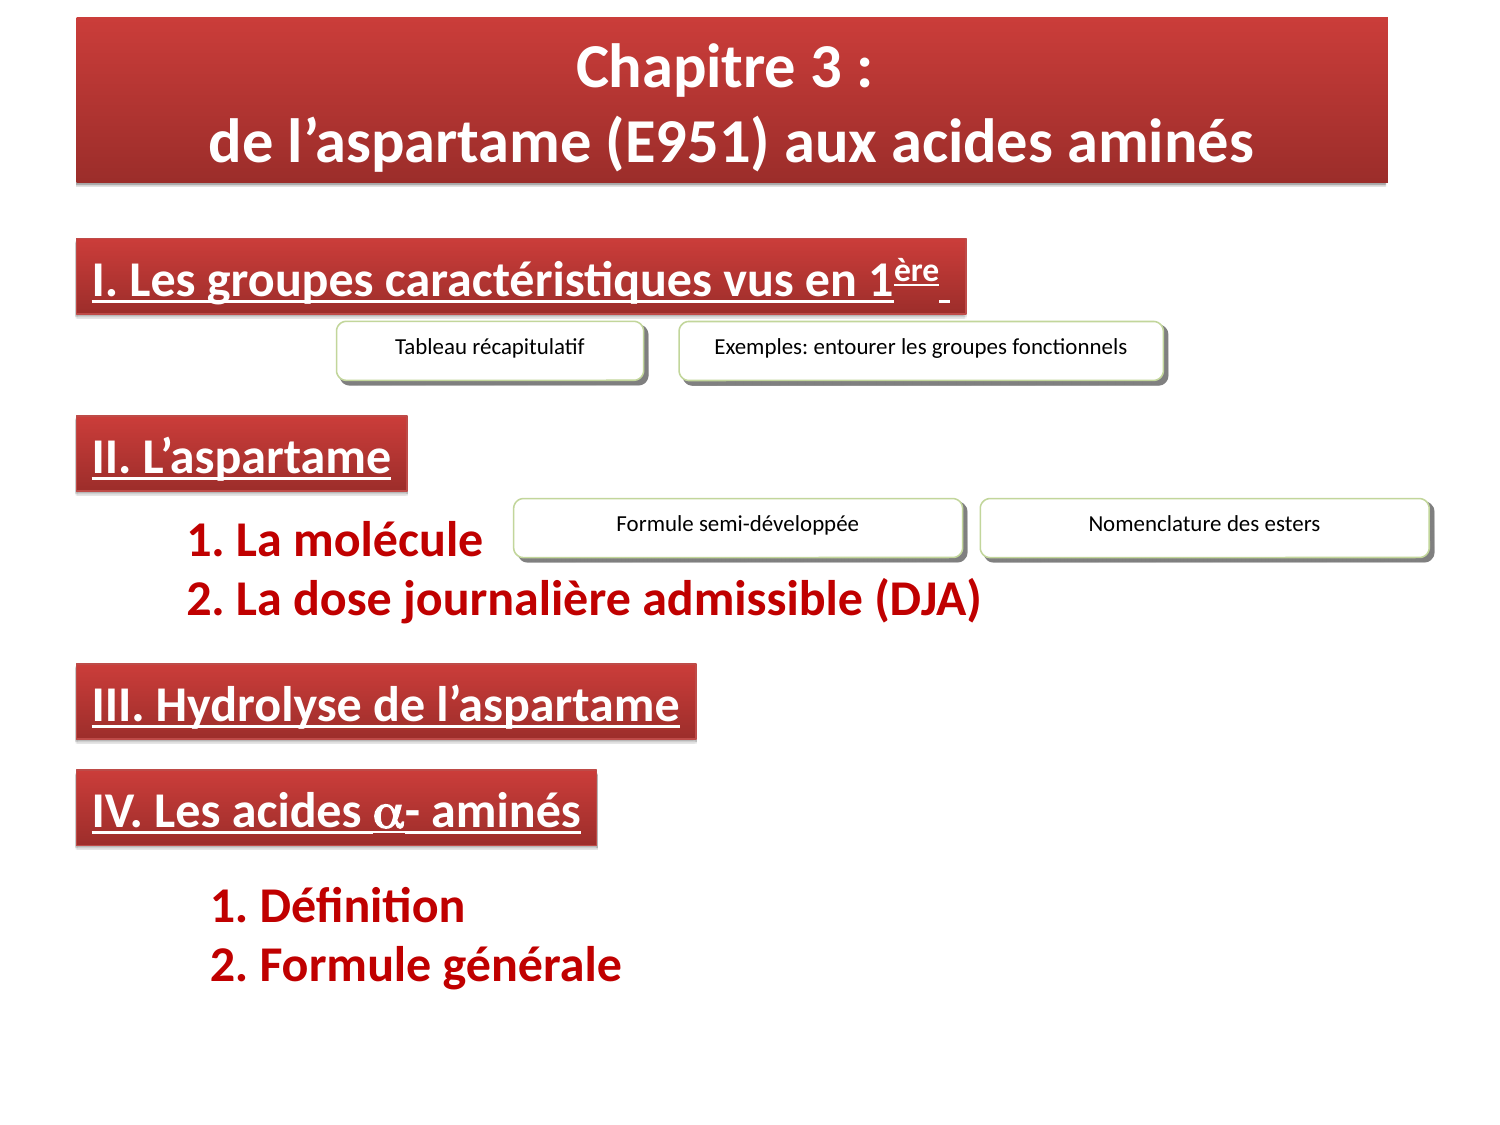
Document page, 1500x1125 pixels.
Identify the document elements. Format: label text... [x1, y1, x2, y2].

text_box 1. Définition [194, 864, 482, 923]
text_box Tableau récapitulatif [336, 321, 644, 381]
text_box II. L’aspartame [76, 415, 408, 492]
text_box I. Les groupes caractéristiques vus en 1ère [76, 238, 966, 314]
text_box Exemples: entourer les groupes fonctionnels [679, 321, 1164, 381]
text_box Formule semi-développée [513, 498, 963, 557]
text_box 2. Formule générale [194, 923, 638, 999]
text_box IV. Les acides - aminés [76, 770, 597, 846]
text_box Nomenclature des esters [980, 498, 1430, 558]
text_box 1. La molécule [171, 498, 499, 557]
text_box Chapitre 3 : de l’aspartame (E951) aux acides aminés [76, 17, 1388, 183]
text_box III. Hydrolyse de l’aspartame [76, 663, 697, 740]
text_box 2. La dose journalière admissible (DJA) [171, 557, 998, 633]
